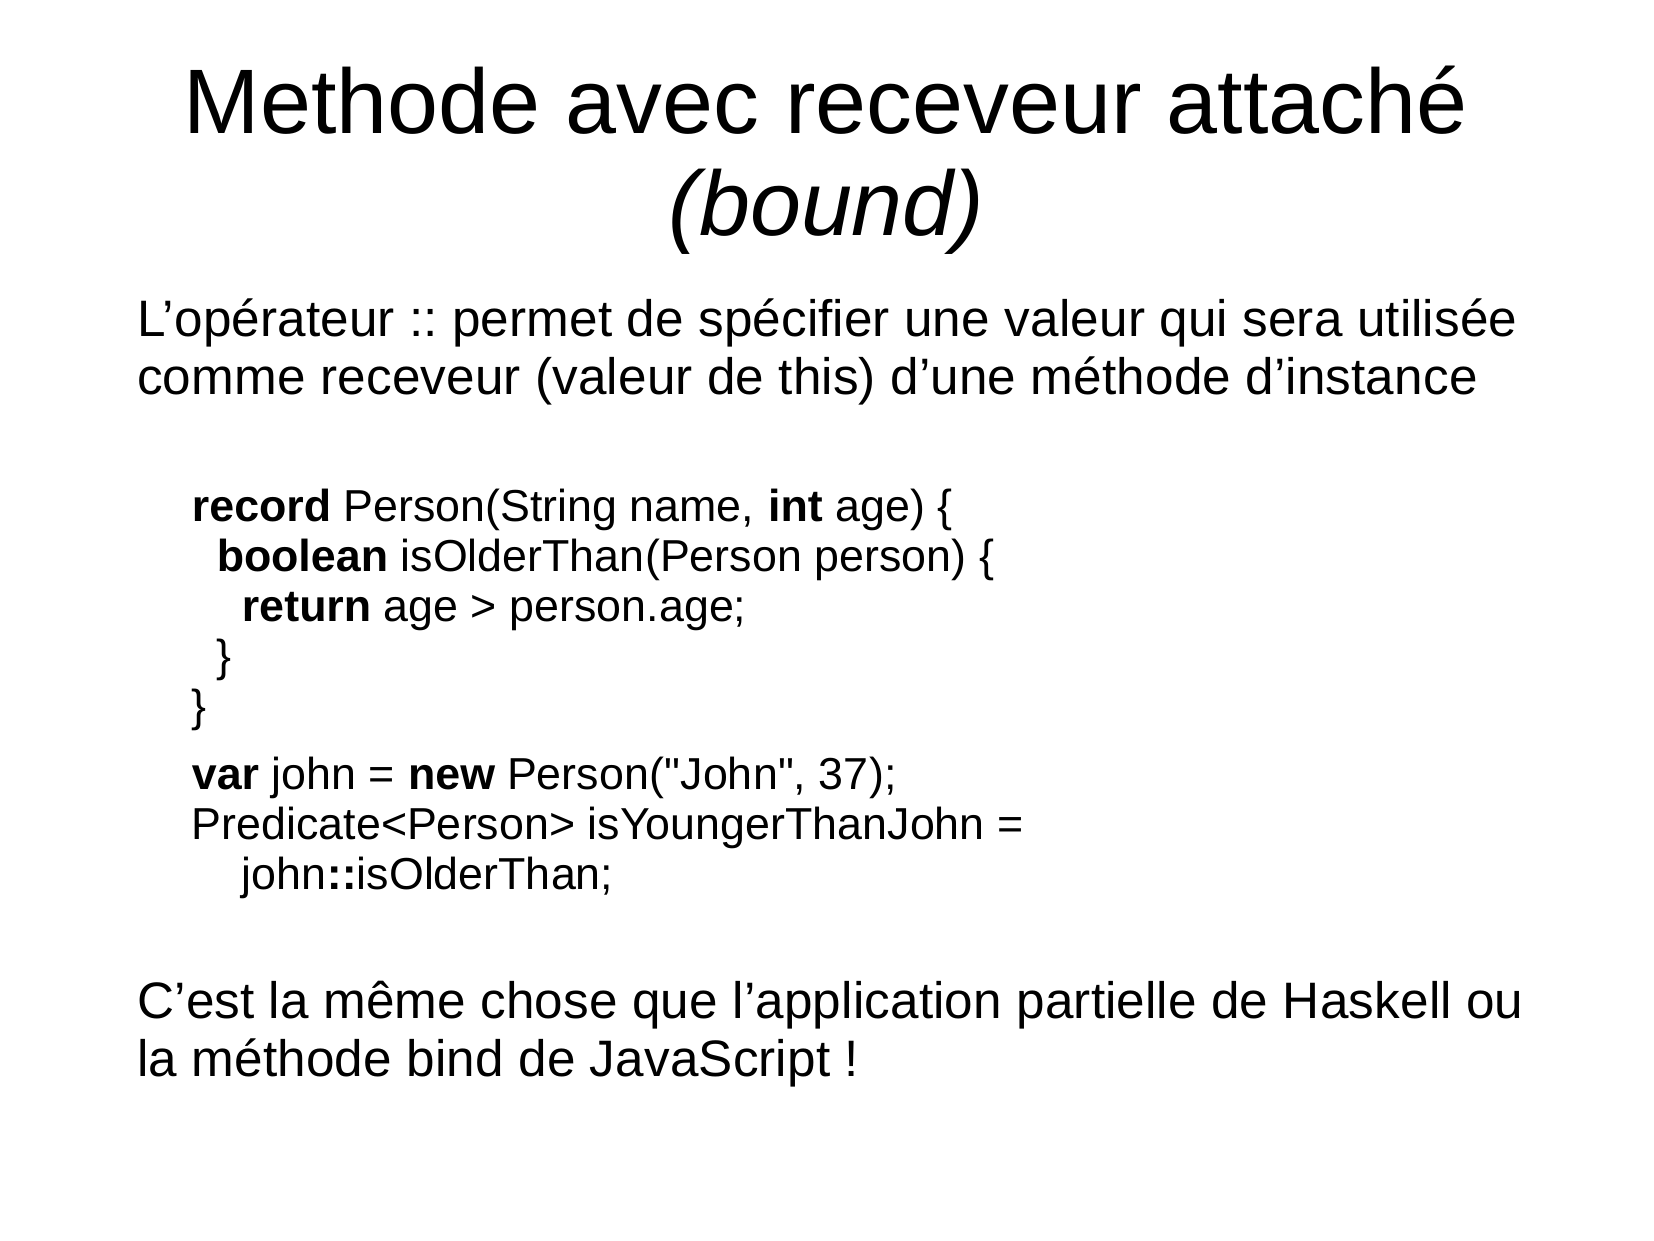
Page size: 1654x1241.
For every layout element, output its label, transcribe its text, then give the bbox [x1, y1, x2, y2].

title Methode avec receveur attaché (bound) [82, 49, 1571, 257]
list L’opérateur :: permet de spécifier une valeur qui sera utilisée comme receveur (valeur de this) d’une méthode d’instance record Person(String name, int age) { boolean isOlderThan(Person person) { return age > person.age; } } var john = new Person("John", 37); Predicate<Person> isYoungerThanJohn = john::isOlderThan; C’est la même chose que l’application partielle de Haskell ou la méthode bind de JavaScript ! [82, 290, 1571, 1156]
